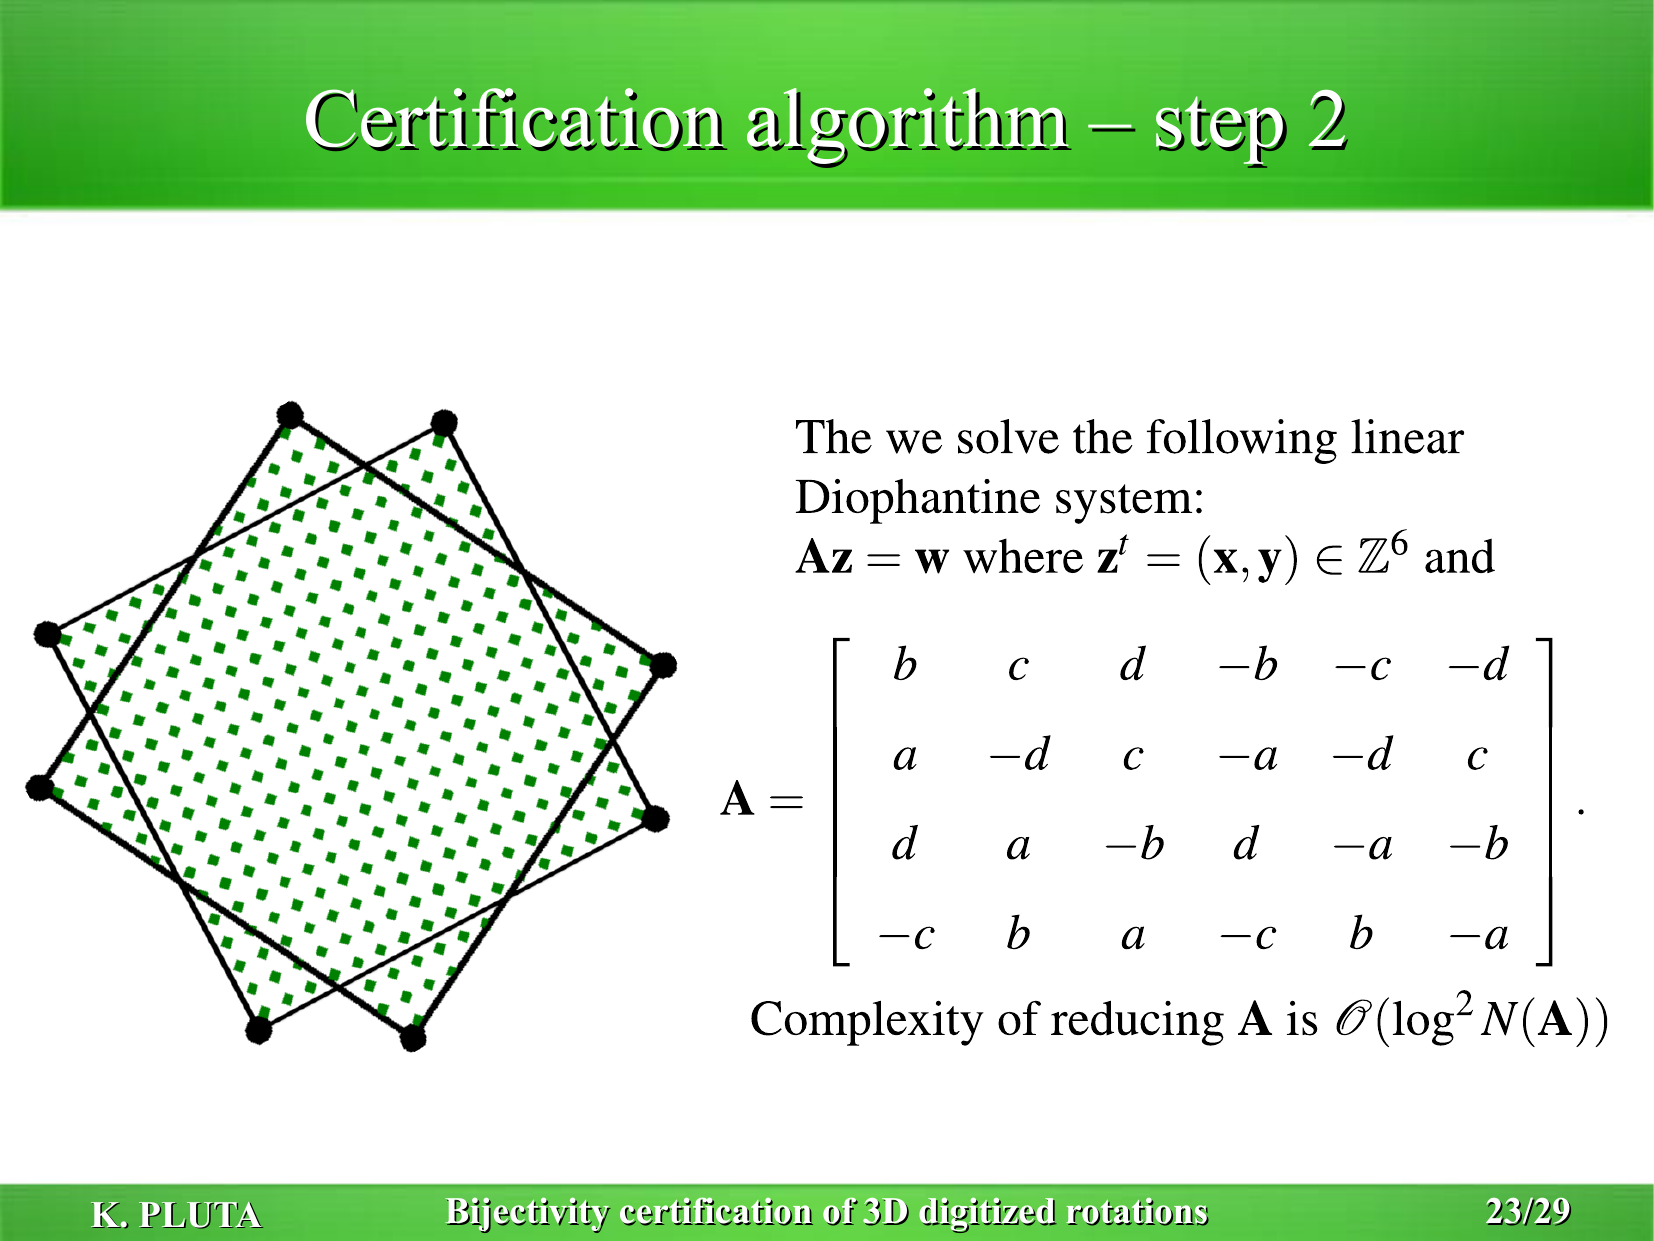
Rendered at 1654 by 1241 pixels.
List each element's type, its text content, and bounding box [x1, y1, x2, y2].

text_box [795, 418, 1496, 586]
text_box [750, 990, 1613, 1048]
picture [0, 0, 1654, 1241]
title Certification algorithm – step 2 [82, 47, 1571, 189]
text_box [720, 637, 1589, 967]
